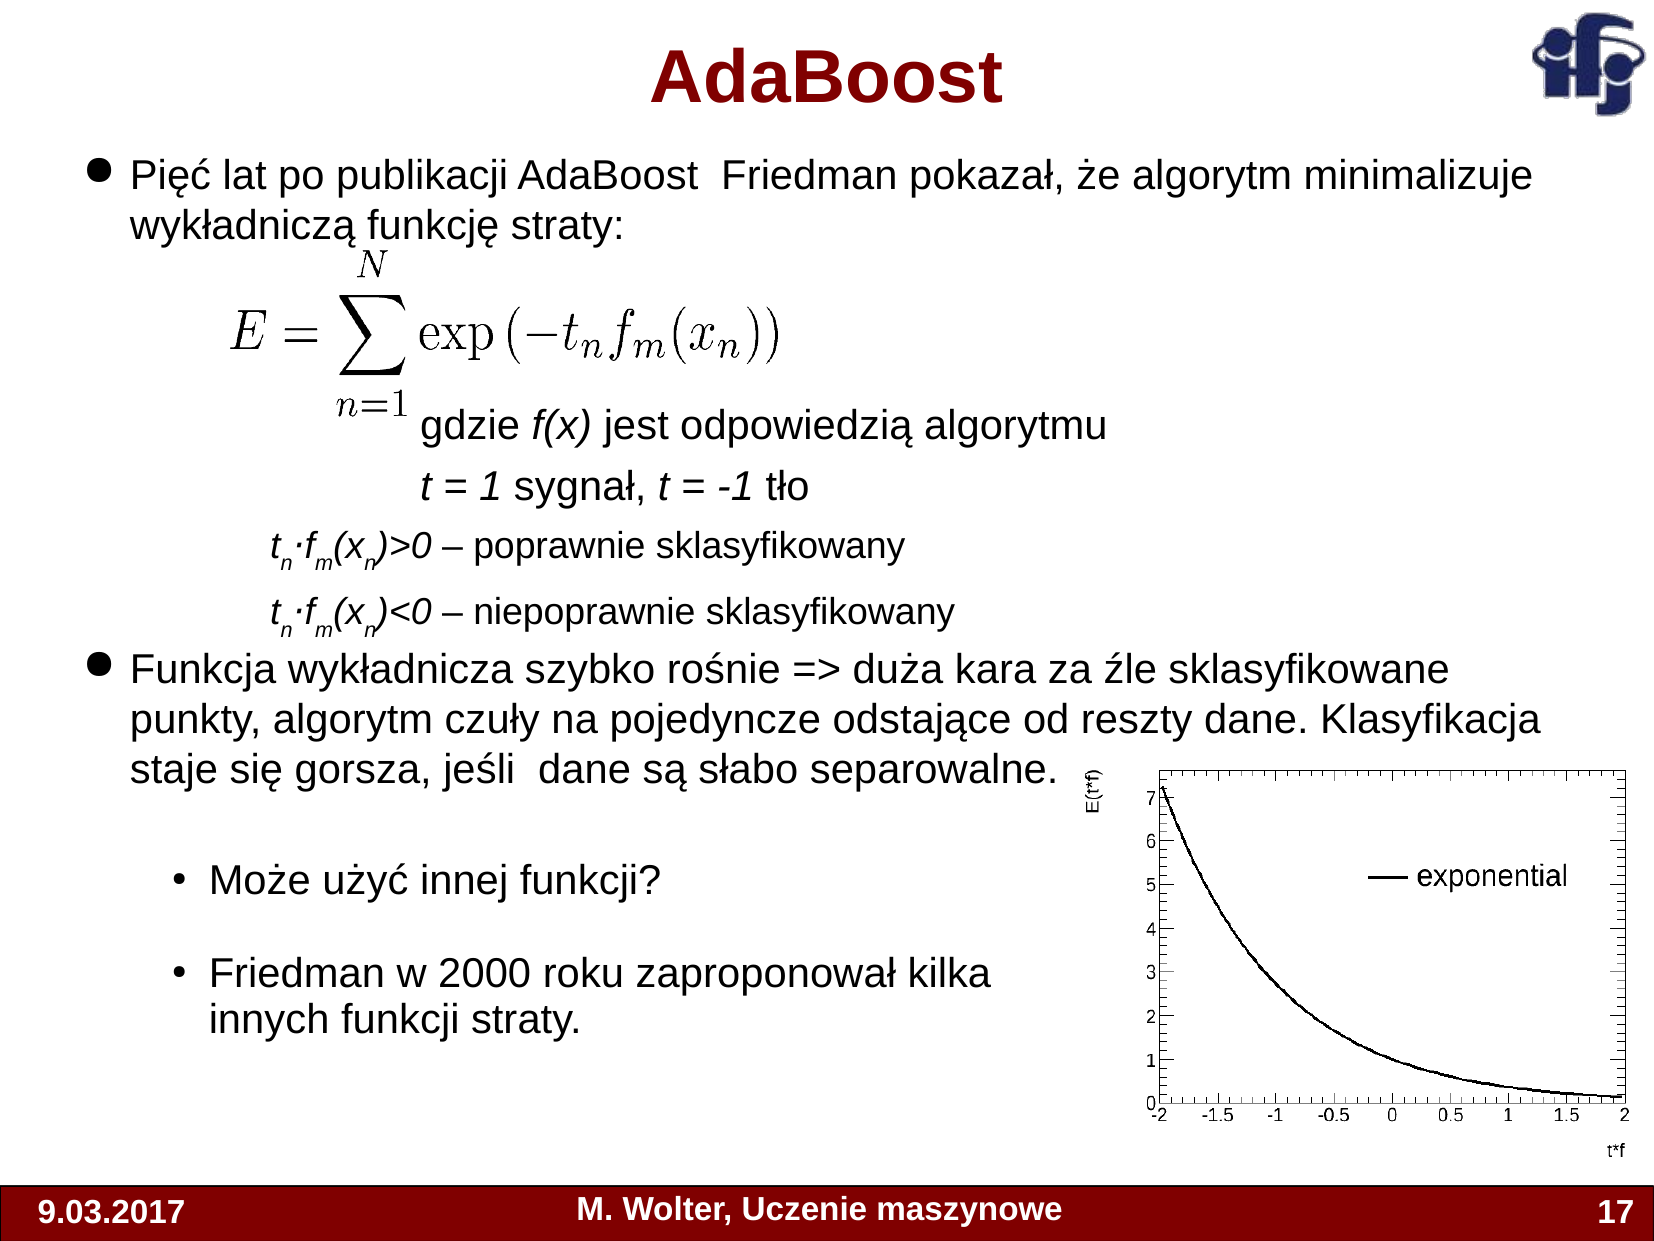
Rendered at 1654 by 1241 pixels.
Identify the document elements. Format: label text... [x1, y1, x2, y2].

picture [1065, 749, 1654, 1171]
title AdaBoost [82, 25, 1571, 121]
list Pięć lat po publikacji AdaBoost Friedman pokazał, że algorytm minimalizuje wykładniczą funkcję straty: gdzie f(x) jest odpowiedzią algorytmu t = 1 sygnał, t = -1 tło tn·fm(xn)>0 – poprawnie sklasyfikowany tn·fm(xn)<0 – niepoprawnie sklasyfikowany Funkcja wykładnicza szybko rośnie => duża kara za źle sklasyfikowane punkty, algorytm czuły na pojedyncze odstające od reszty dane. Klasyfikacja staje się gorsza, jeśli dane są słabo separowalne. [82, 147, 1571, 1109]
text_box Może użyć innej funkcji? Friedman w 2000 roku zaproponował kilka innych funkcji straty. [135, 849, 1021, 1051]
picture [224, 242, 786, 420]
picture [1525, 0, 1654, 129]
